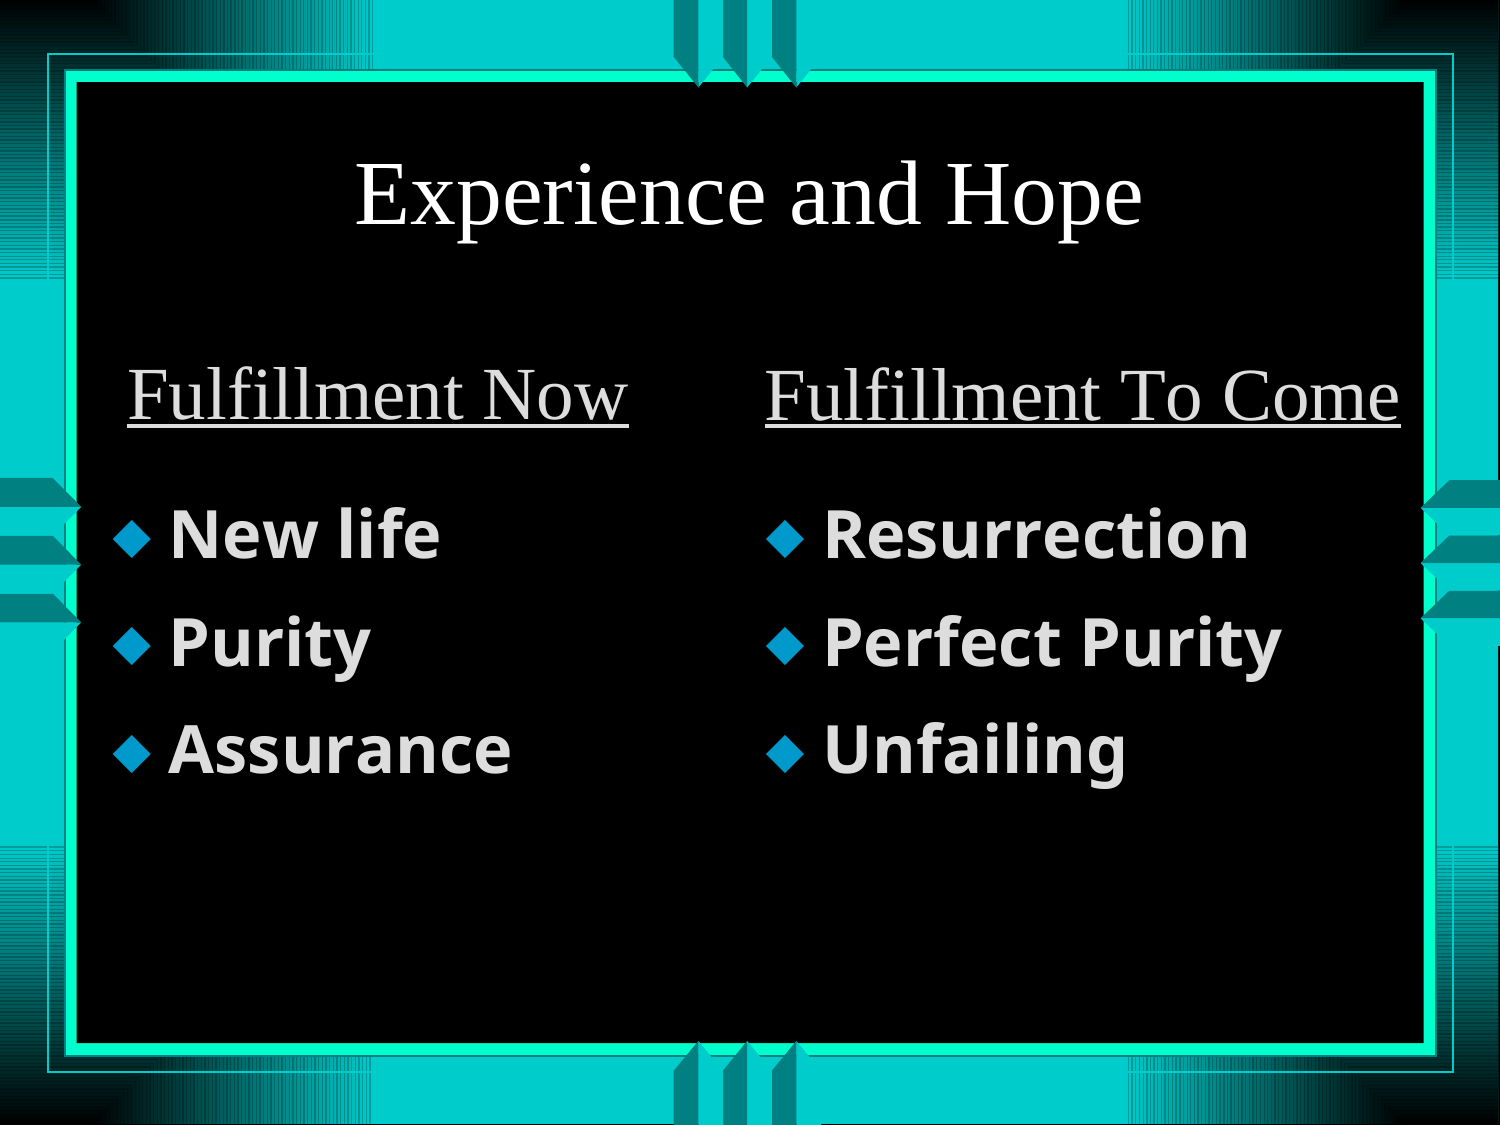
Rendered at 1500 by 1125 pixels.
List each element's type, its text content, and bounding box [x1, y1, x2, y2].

title Experience and Hope [112, 99, 1388, 288]
text_box Fulfillment Now [112, 337, 713, 443]
text_box Fulfillment To Come [750, 337, 1426, 443]
list New life Purity Assurance [112, 487, 735, 988]
list Resurrection Perfect Purity Unfailing [765, 487, 1388, 988]
